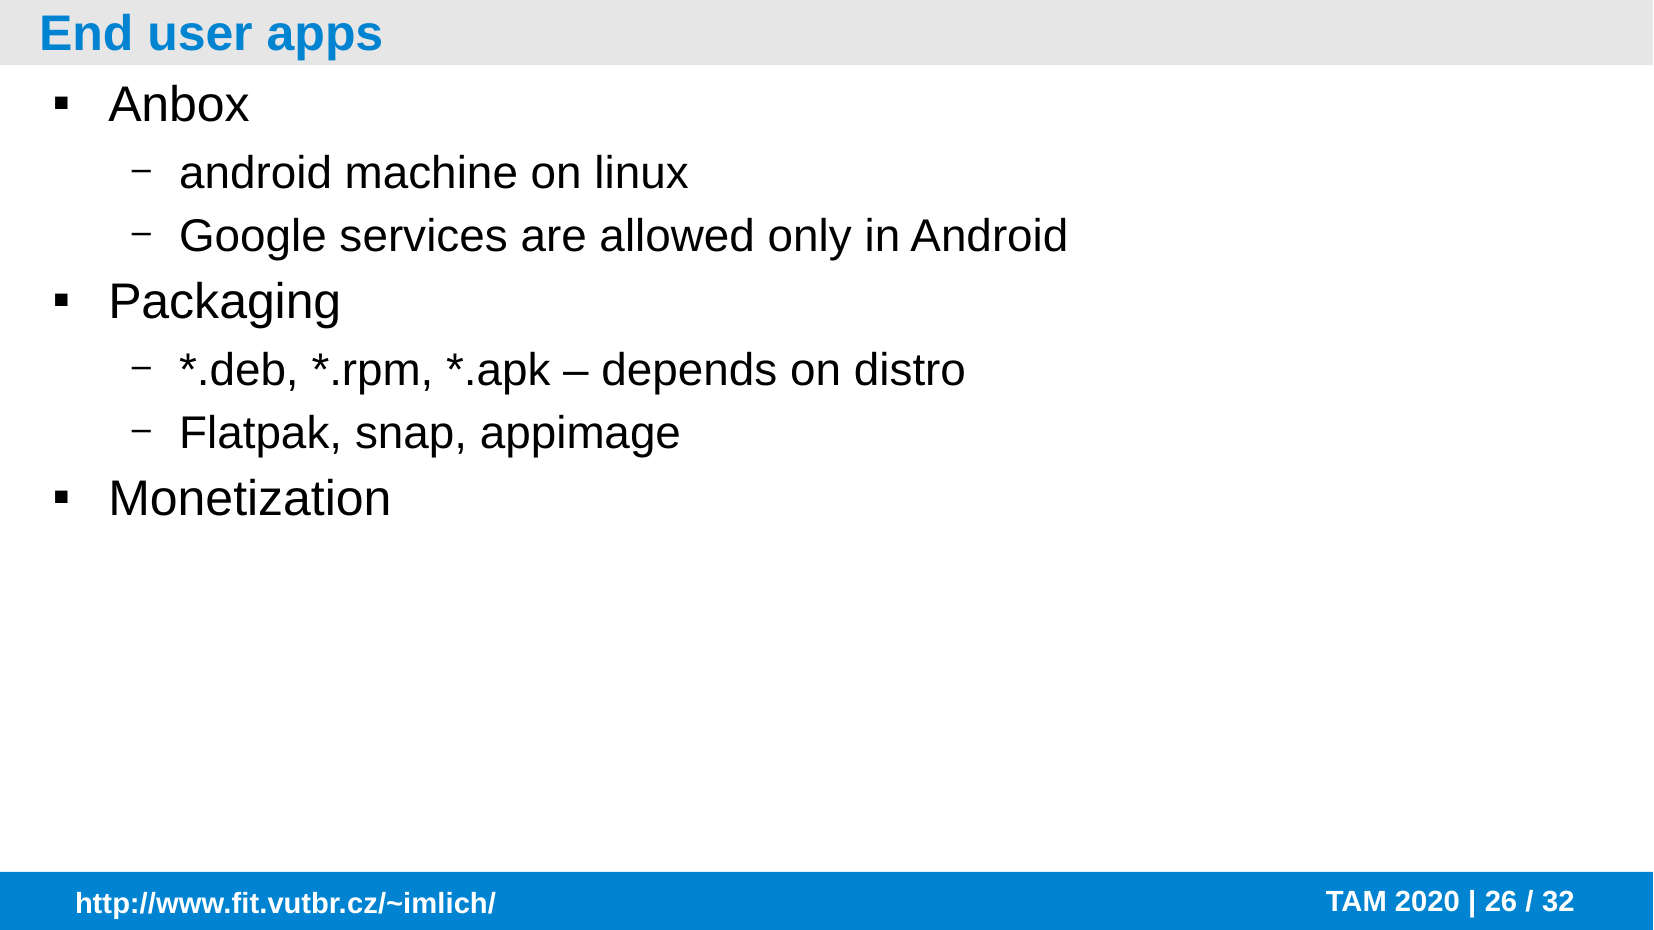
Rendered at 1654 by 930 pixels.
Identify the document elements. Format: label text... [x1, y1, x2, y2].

title End user apps [39, 4, 1614, 61]
list Anbox android machine on linux Google services are allowed only in Android Packaging *.deb, *.rpm, *.apk – depends on distro Flatpak, snap, appimage Monetization [37, 75, 1612, 863]
